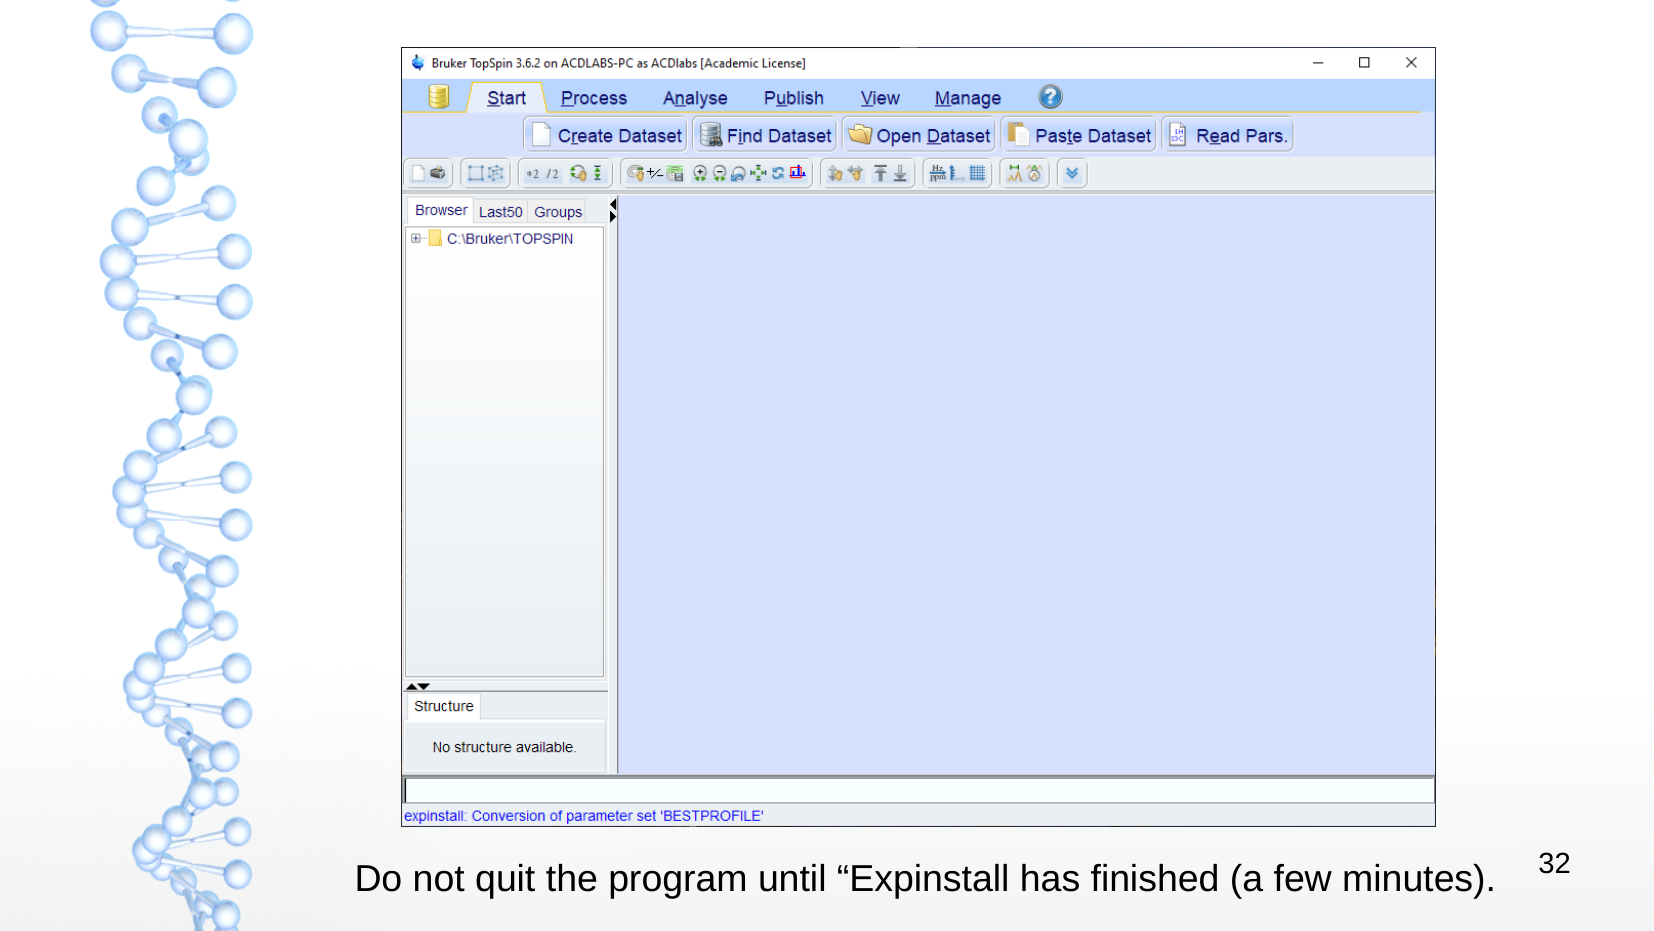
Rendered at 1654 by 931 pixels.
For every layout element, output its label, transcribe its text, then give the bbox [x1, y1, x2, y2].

picture [0, 0, 1654, 931]
text_box Do not quit the program until “Expinstall has finished (a few minutes). [339, 850, 1512, 908]
